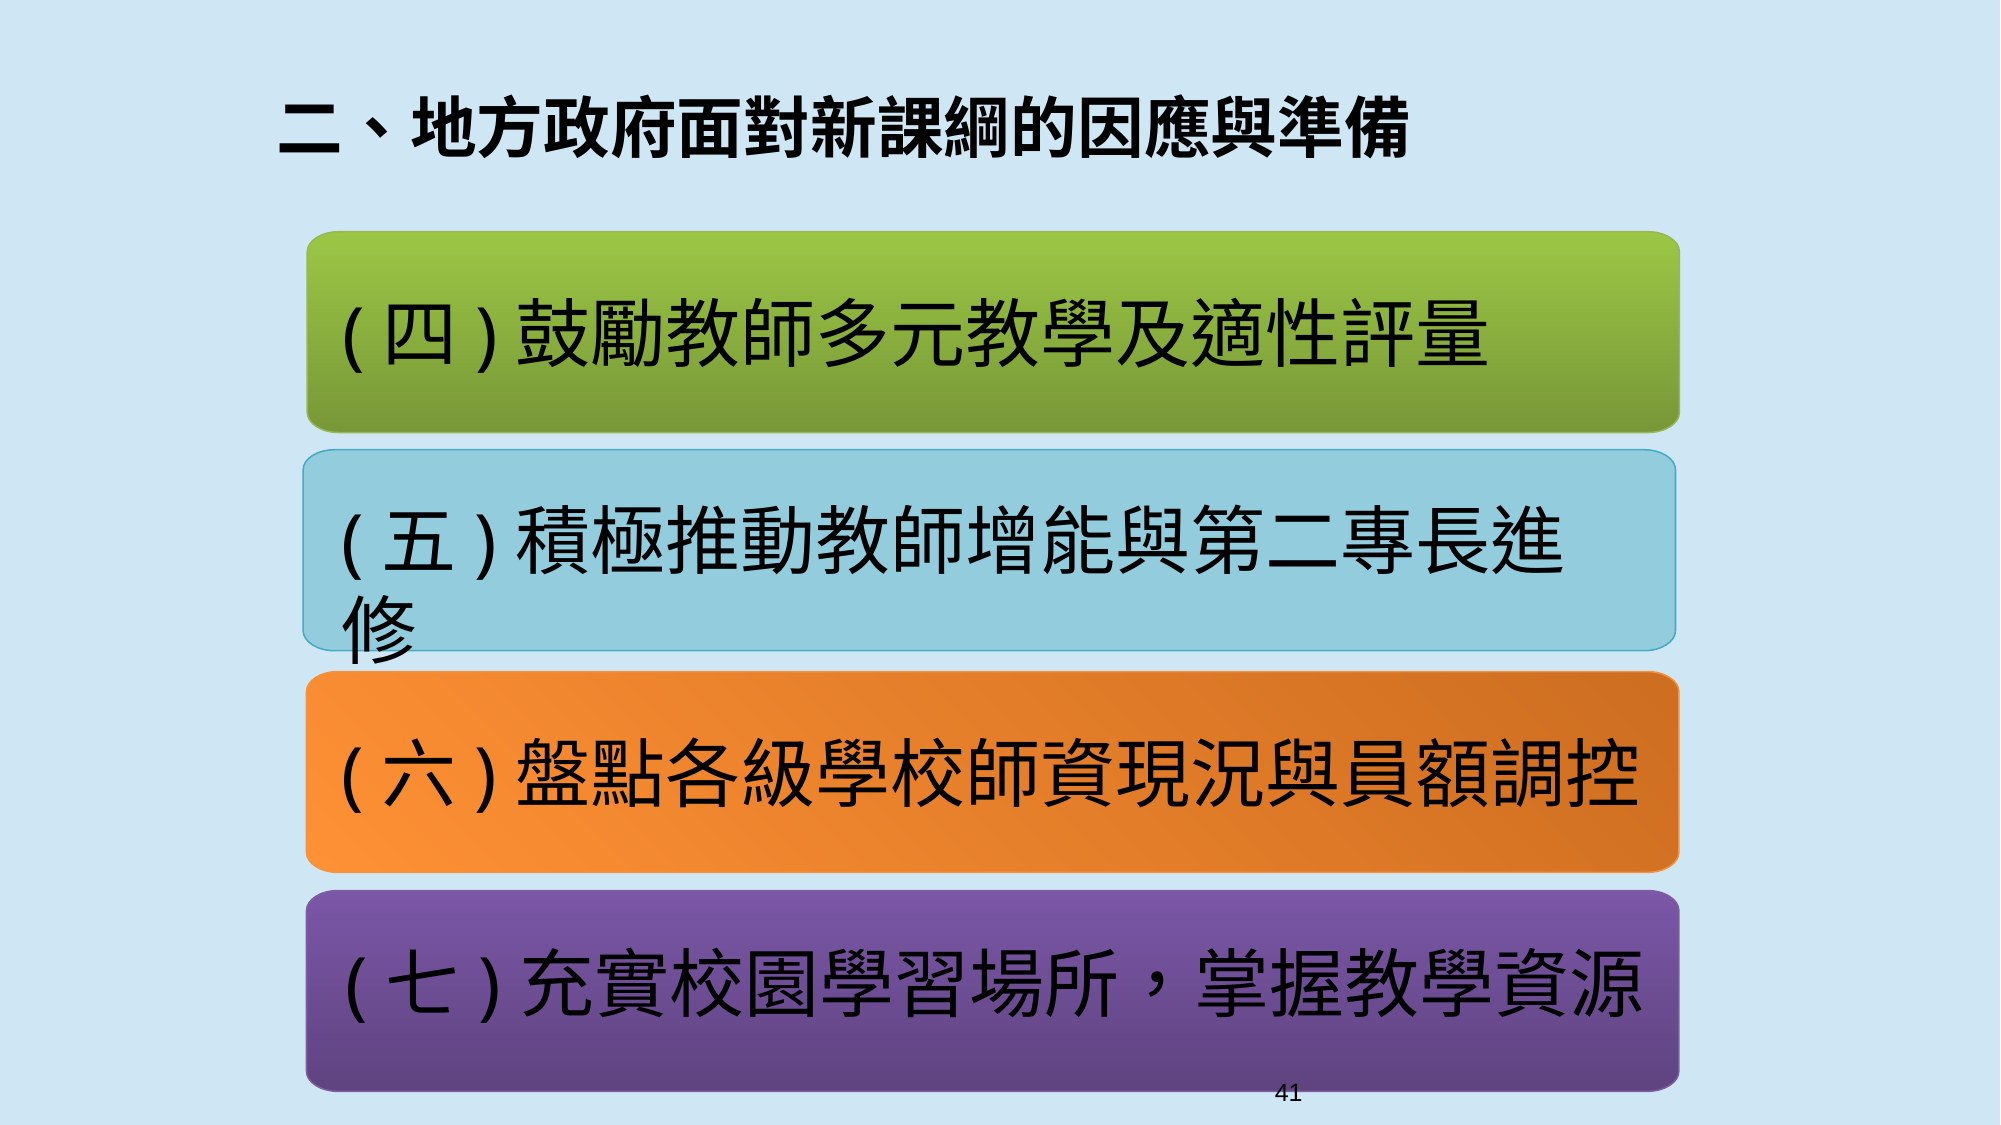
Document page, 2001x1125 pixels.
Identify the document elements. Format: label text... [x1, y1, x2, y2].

text_box (四)鼓勵教師多元教學及適性評量 [327, 279, 1682, 384]
text_box [306, 671, 1679, 873]
text_box [306, 890, 1679, 1092]
text_box 41 [1259, 1061, 1735, 1121]
text_box [307, 231, 1680, 433]
text_box (六)盤點各級學校師資現況與員額調控 [326, 718, 1661, 824]
slide_number <編號> [762, 1092, 1238, 1103]
text_box 二、地方政府面對新課綱的因應與準備 [261, 66, 1721, 185]
text_box (七)充實校園學習場所，掌握教學資源 [330, 928, 1686, 1034]
text_box [303, 449, 1676, 651]
text_box (五)積極推動教師增能與第二專長進修 [326, 486, 1638, 718]
